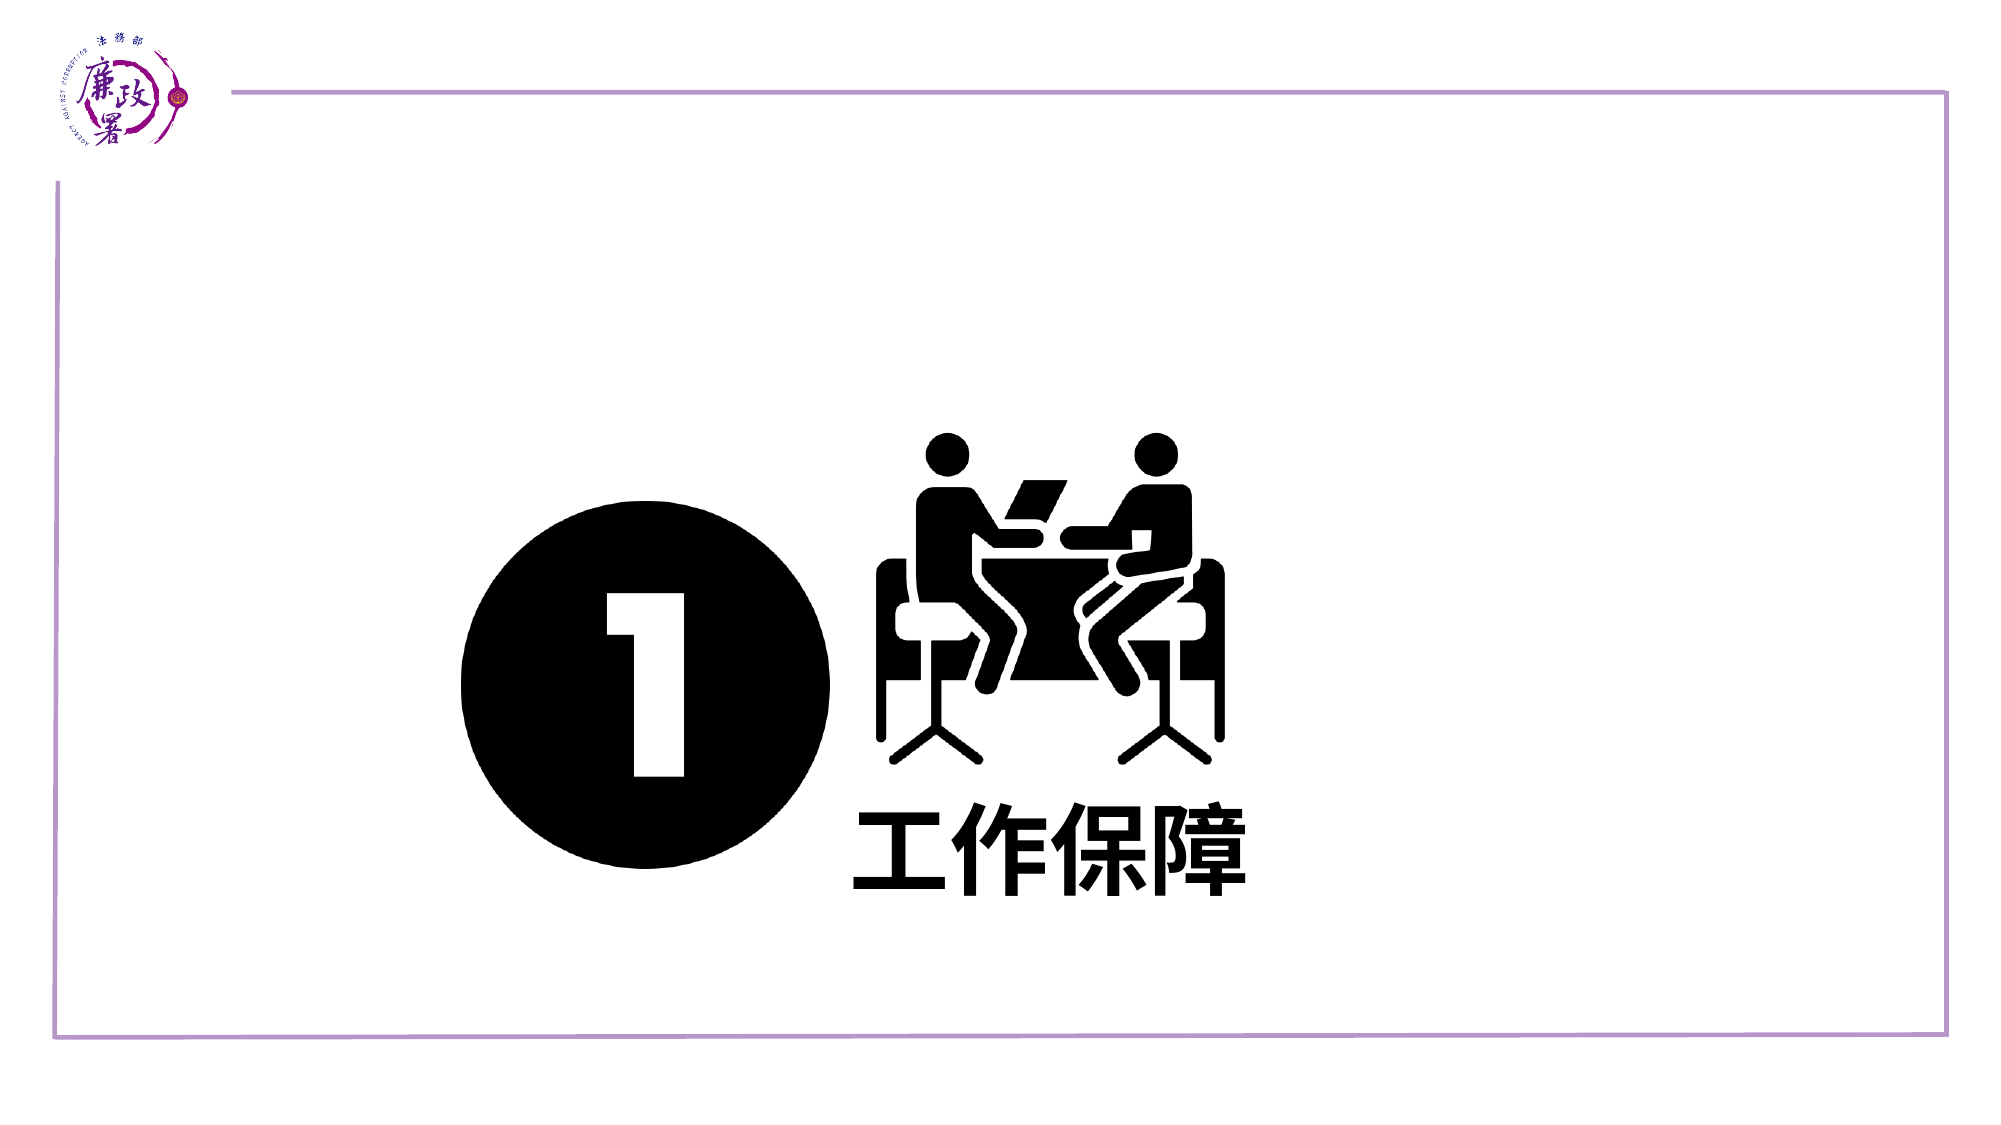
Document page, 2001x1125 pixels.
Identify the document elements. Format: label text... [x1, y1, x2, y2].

picture [456, 496, 834, 873]
picture [854, 403, 1246, 794]
text_box 工作保障 [835, 780, 1266, 915]
picture [60, 32, 188, 146]
